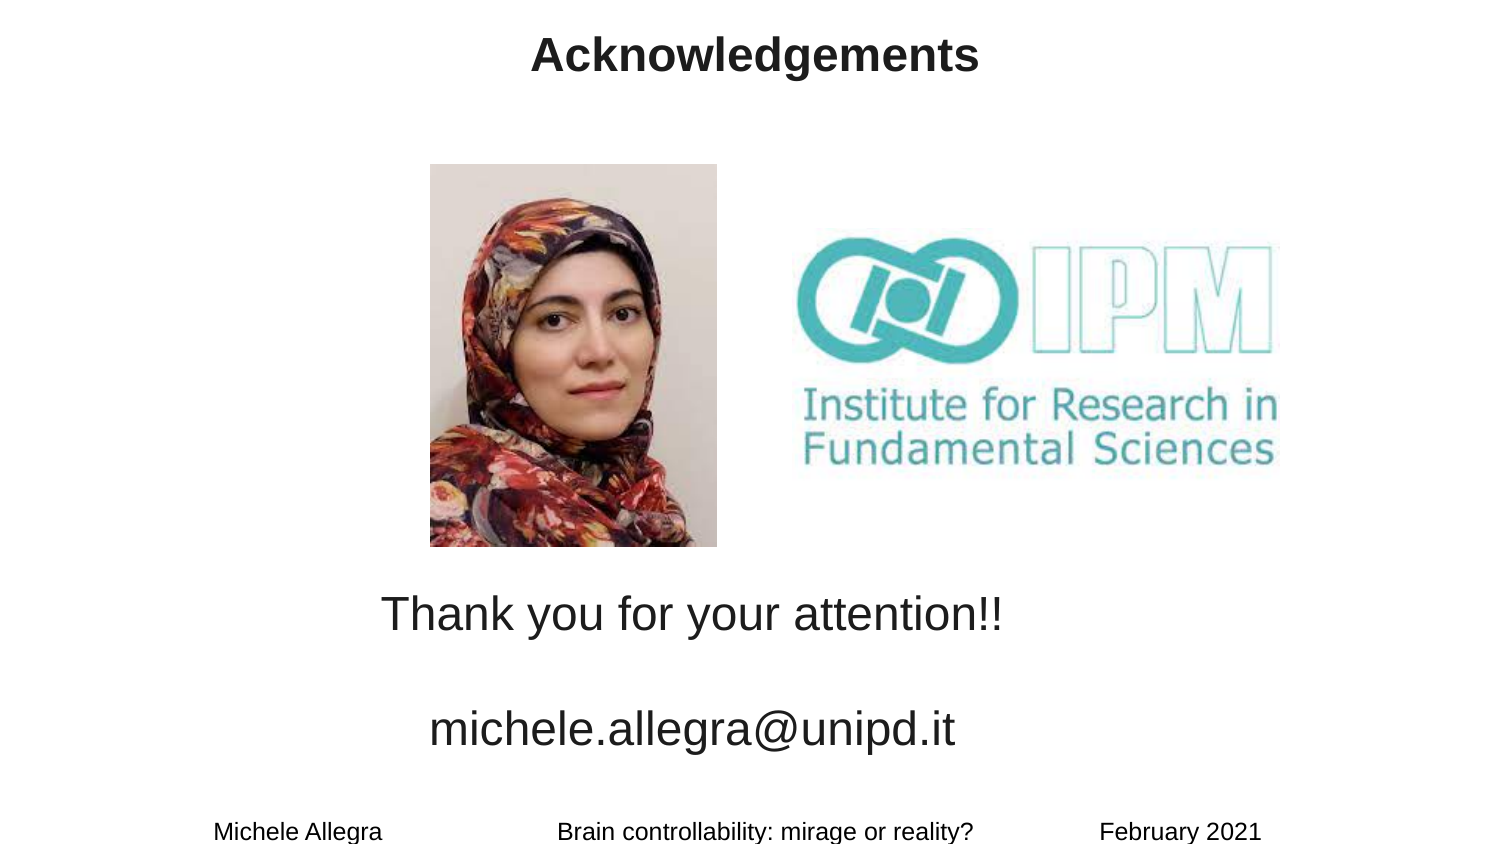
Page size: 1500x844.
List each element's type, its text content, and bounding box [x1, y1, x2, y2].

picture [430, 164, 717, 547]
picture [792, 228, 1280, 483]
text_box Acknowledgements [74, 30, 1436, 132]
text_box Michele Allegra Brain controllability: mirage or reality? February 2021 [64, 804, 1415, 844]
text_box Thank you for your attention!! michele.allegra@unipd.it [12, 617, 1374, 720]
